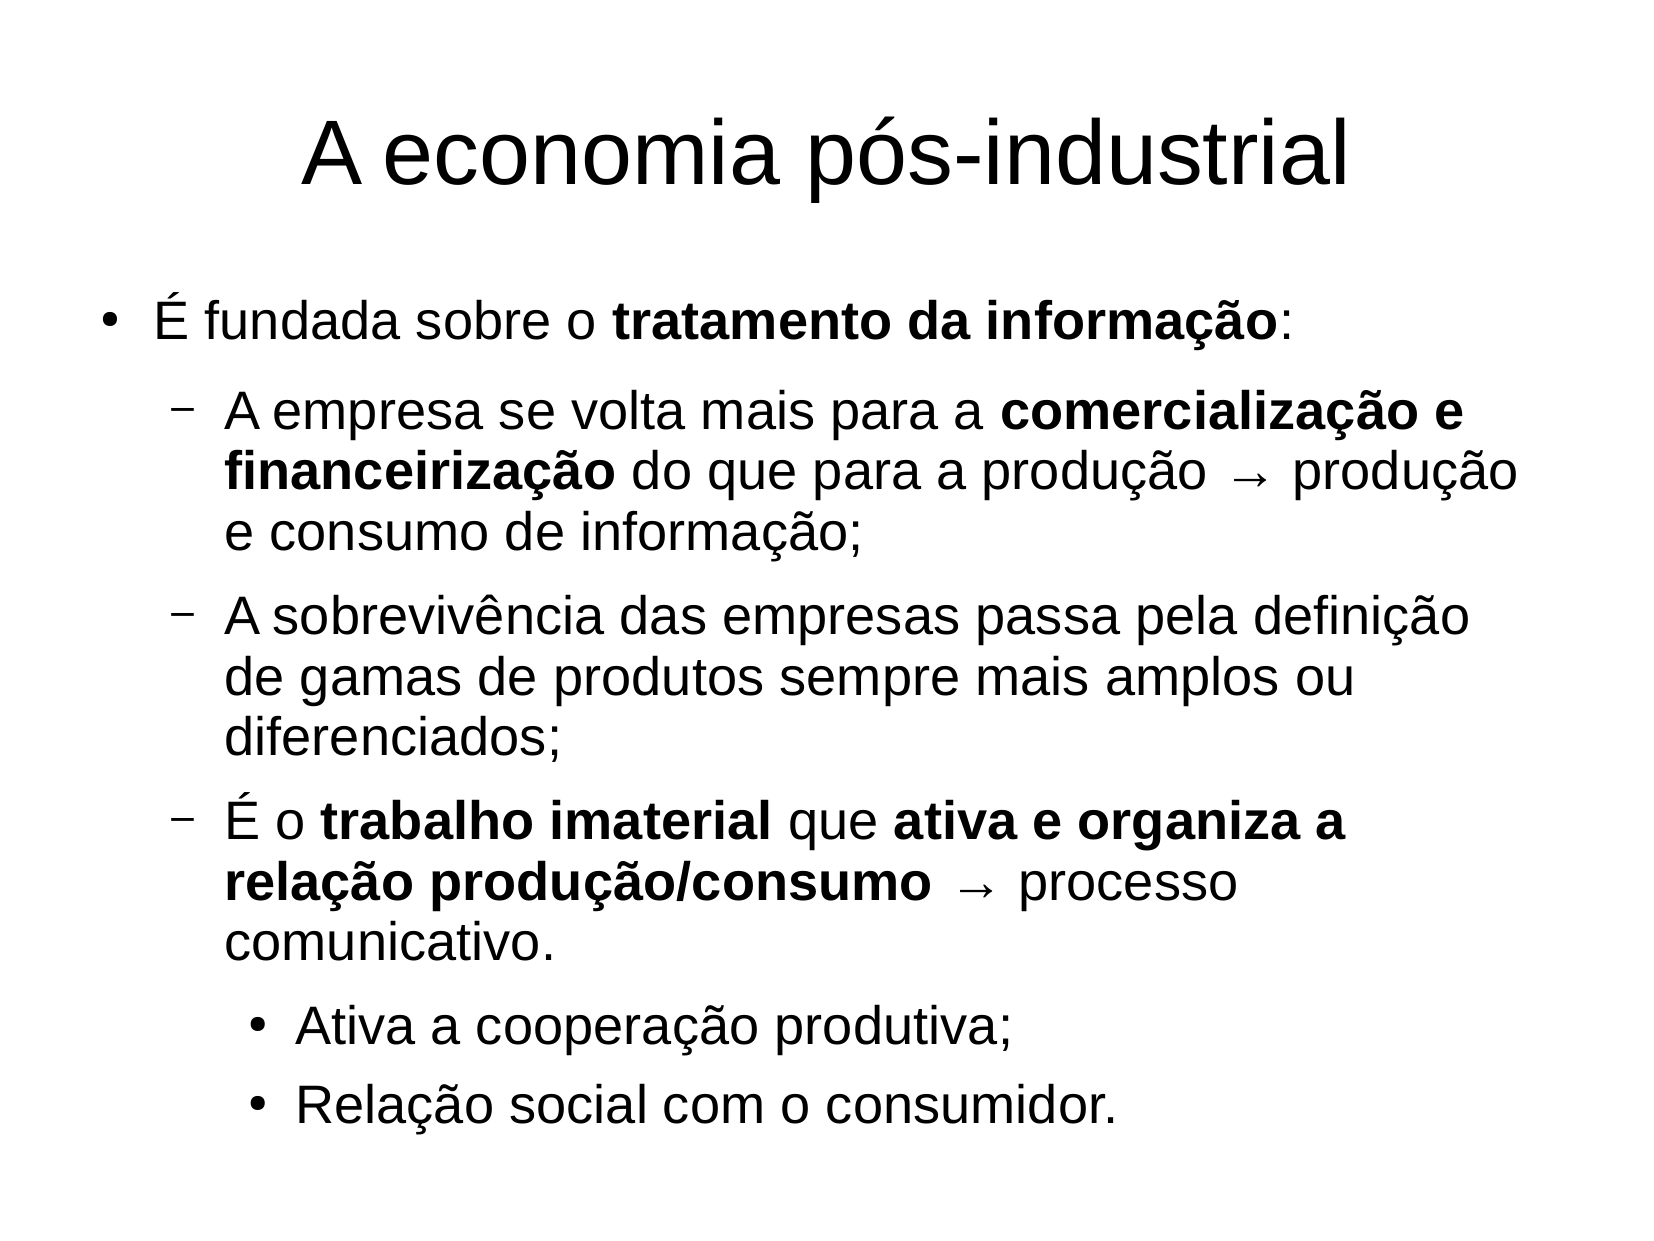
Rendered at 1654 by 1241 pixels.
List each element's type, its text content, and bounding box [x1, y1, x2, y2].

title A economia pós-industrial [82, 49, 1571, 257]
list É fundada sobre o tratamento da informação: A empresa se volta mais para a comercialização e financeirização do que para a produção → produção e consumo de informação; A sobrevivência das empresas passa pela definição de gamas de produtos sempre mais amplos ou diferenciados; É o trabalho imaterial que ativa e organiza a relação produção/consumo → processo comunicativo. Ativa a cooperação produtiva; Relação social com o consumidor. [82, 290, 1538, 1193]
